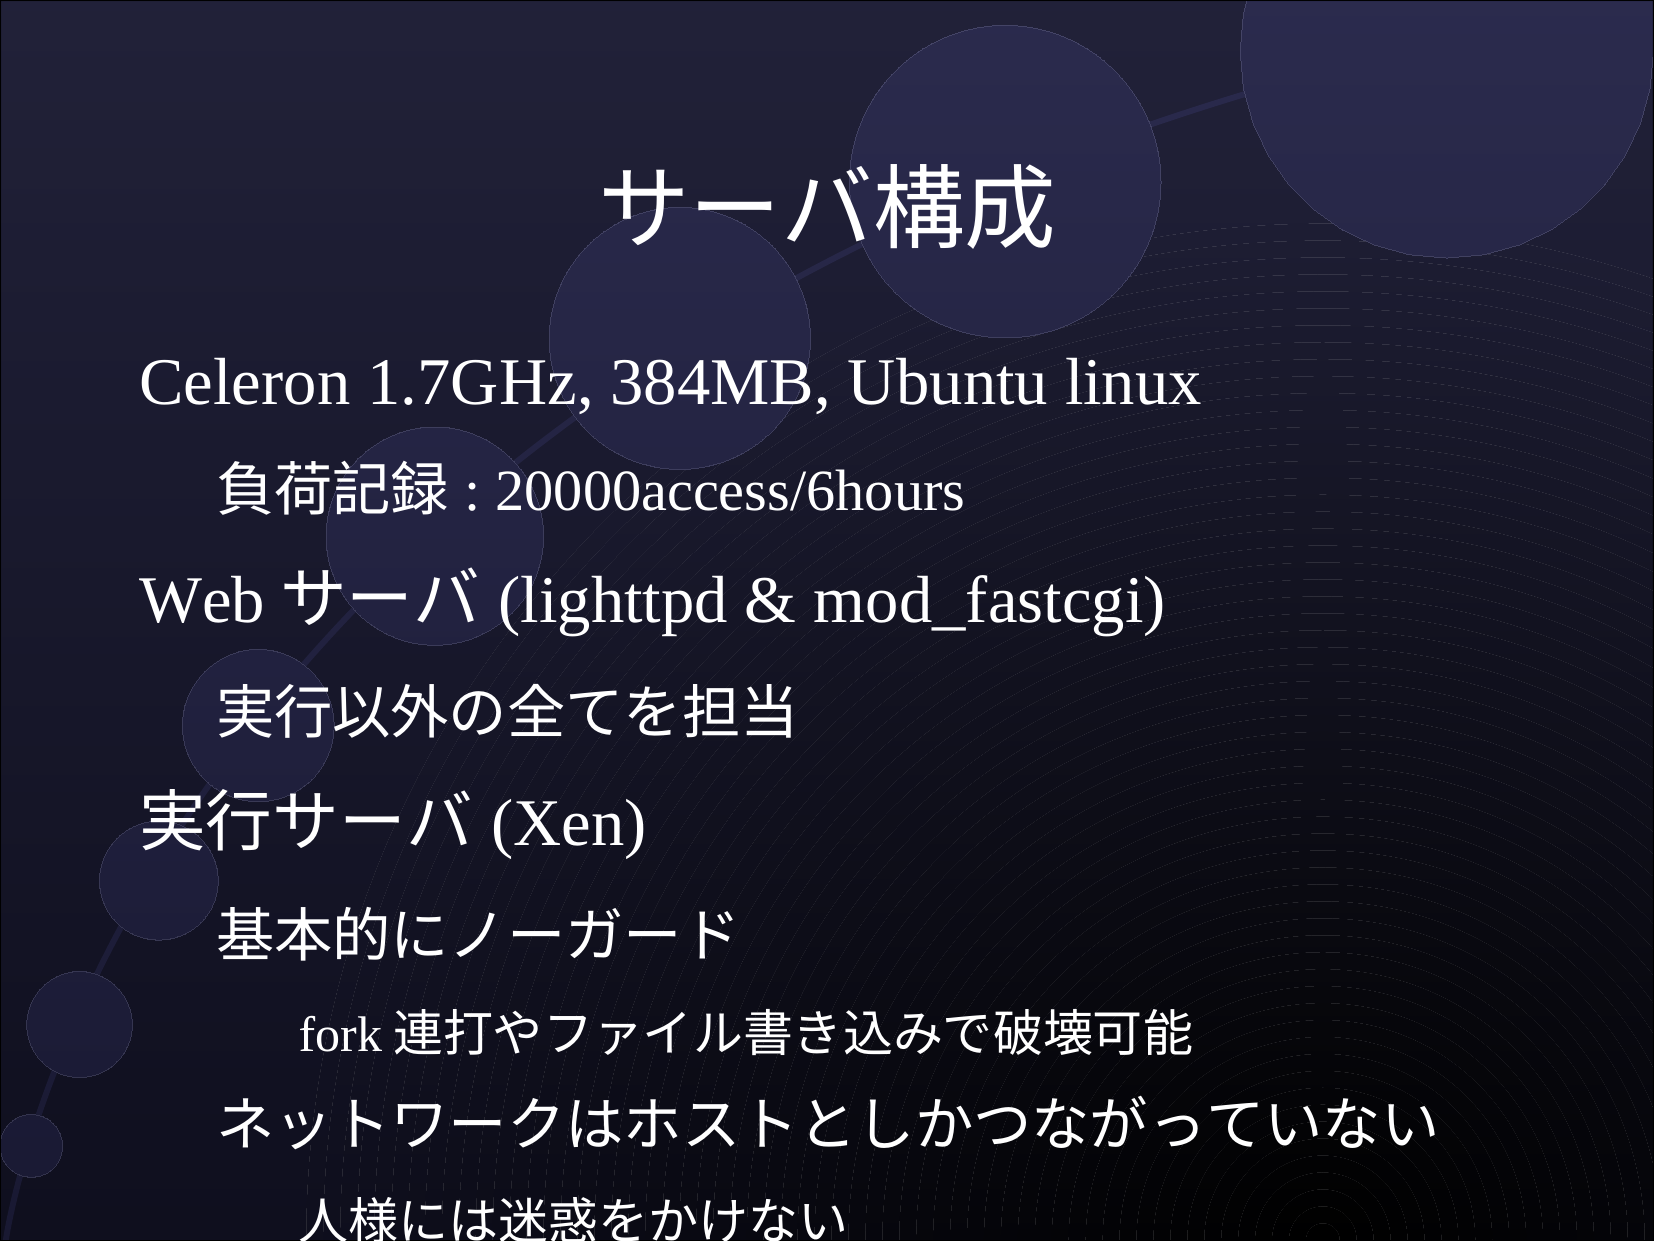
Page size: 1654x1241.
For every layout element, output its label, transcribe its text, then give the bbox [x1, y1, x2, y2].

title サーバ構成 [121, 102, 1534, 311]
list Celeron 1.7GHz, 384MB, Ubuntu linux 負荷記録: 20000access/6hours Webサーバ(lighttpd & mod_fastcgi) 実行以外の全てを担当 実行サーバ(Xen) 基本的にノーガード fork連打やファイル書き込みで破壊可能 ネットワークはホストとしかつながっていない 人様には迷惑をかけない exec(2)対策にstrace(1)を利用 [121, 344, 1534, 1198]
